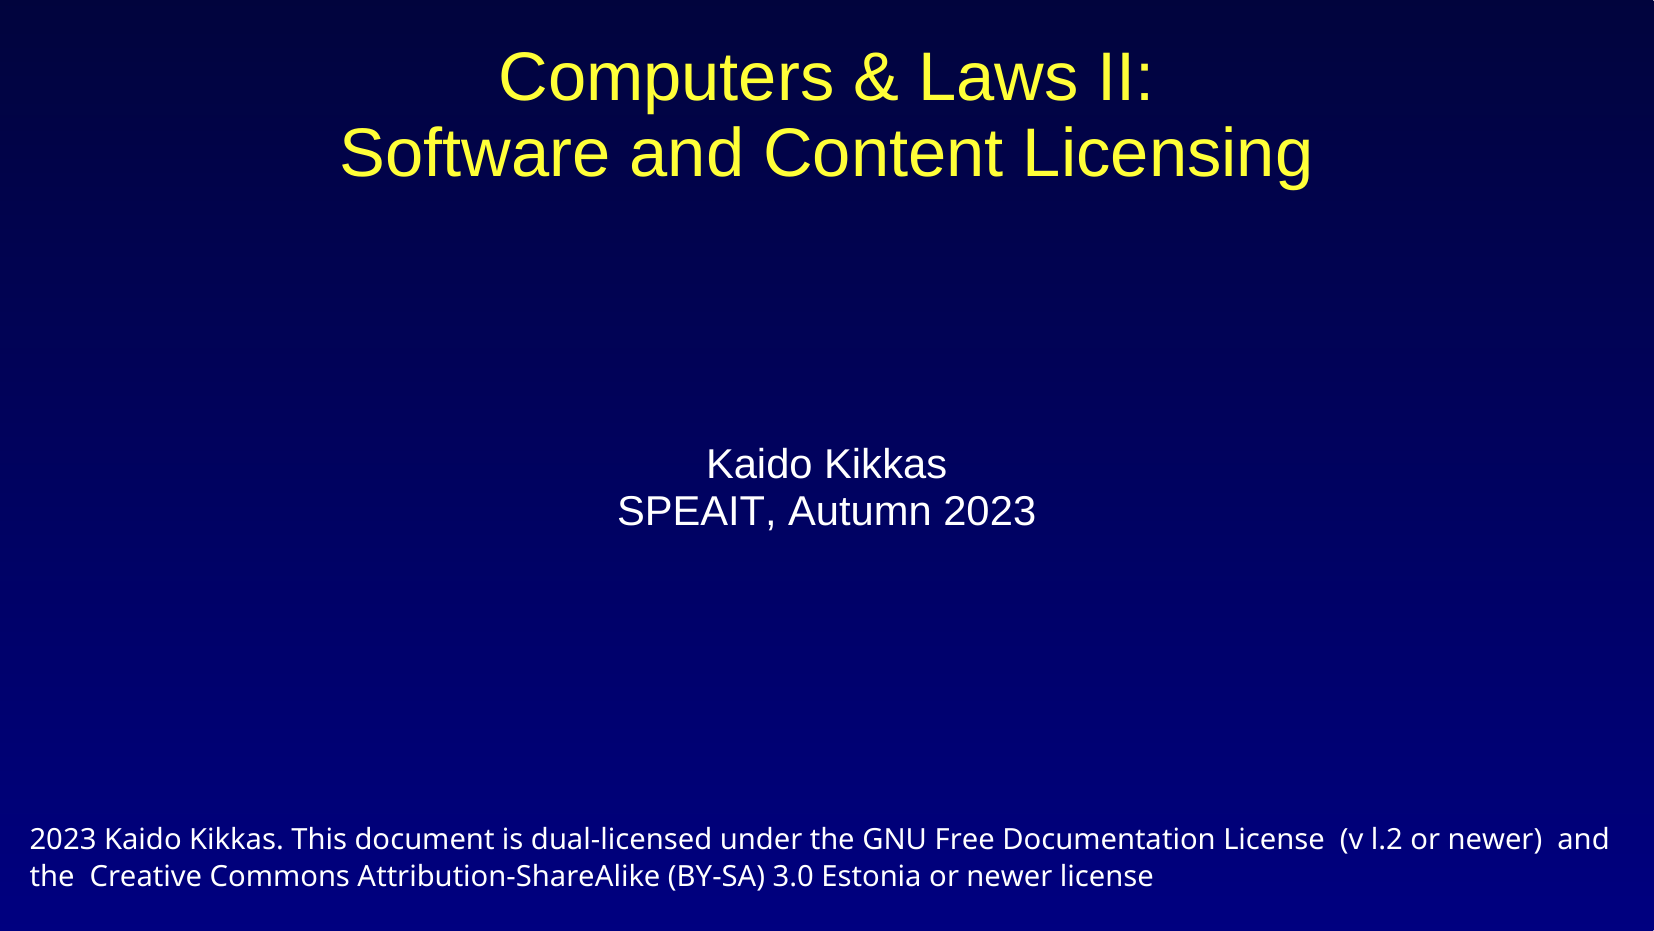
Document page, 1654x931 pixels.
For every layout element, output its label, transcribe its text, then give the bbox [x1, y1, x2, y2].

text_box 2023 Kaido Kikkas. This document is dual-licensed under the GNU Free Documentation License (v l.2 or newer) and the Creative Commons Attribution-ShareAlike (BY-SA) 3.0 Estonia or newer license [29, 819, 1631, 895]
title Computers & Laws II: Software and Content Licensing [82, 37, 1571, 193]
subtitle Kaido Kikkas SPEAIT, Autumn 2023 [82, 217, 1571, 758]
